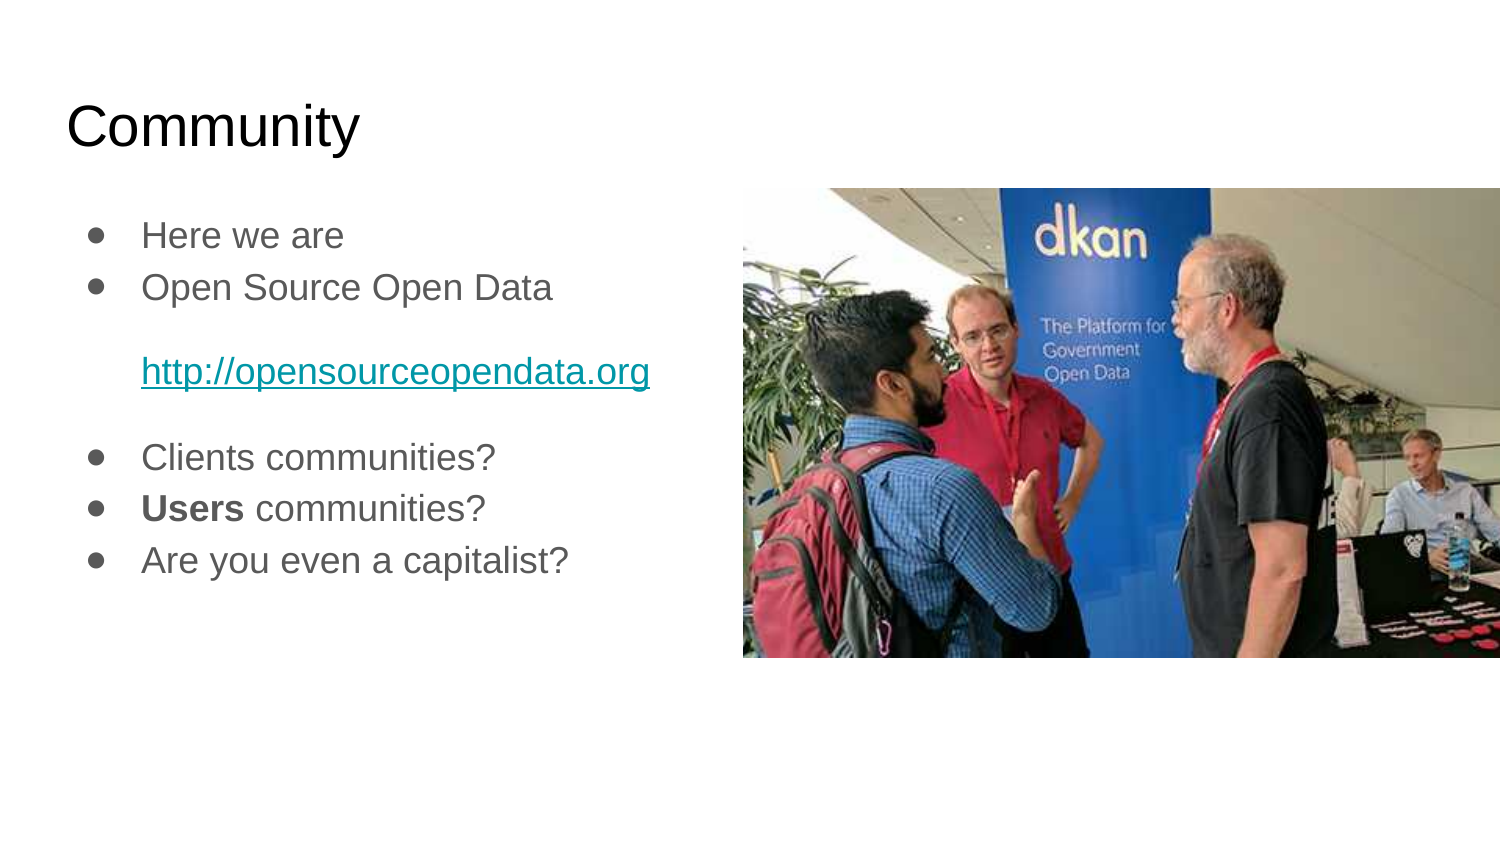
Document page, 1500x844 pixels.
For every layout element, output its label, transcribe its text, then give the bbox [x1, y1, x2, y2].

title Community [51, 72, 1449, 167]
picture [743, 188, 1500, 658]
list Here we are Open Source Open Data http://opensourceopendata.org Clients communities? Users communities? Are you even a capitalist? [51, 189, 1449, 750]
